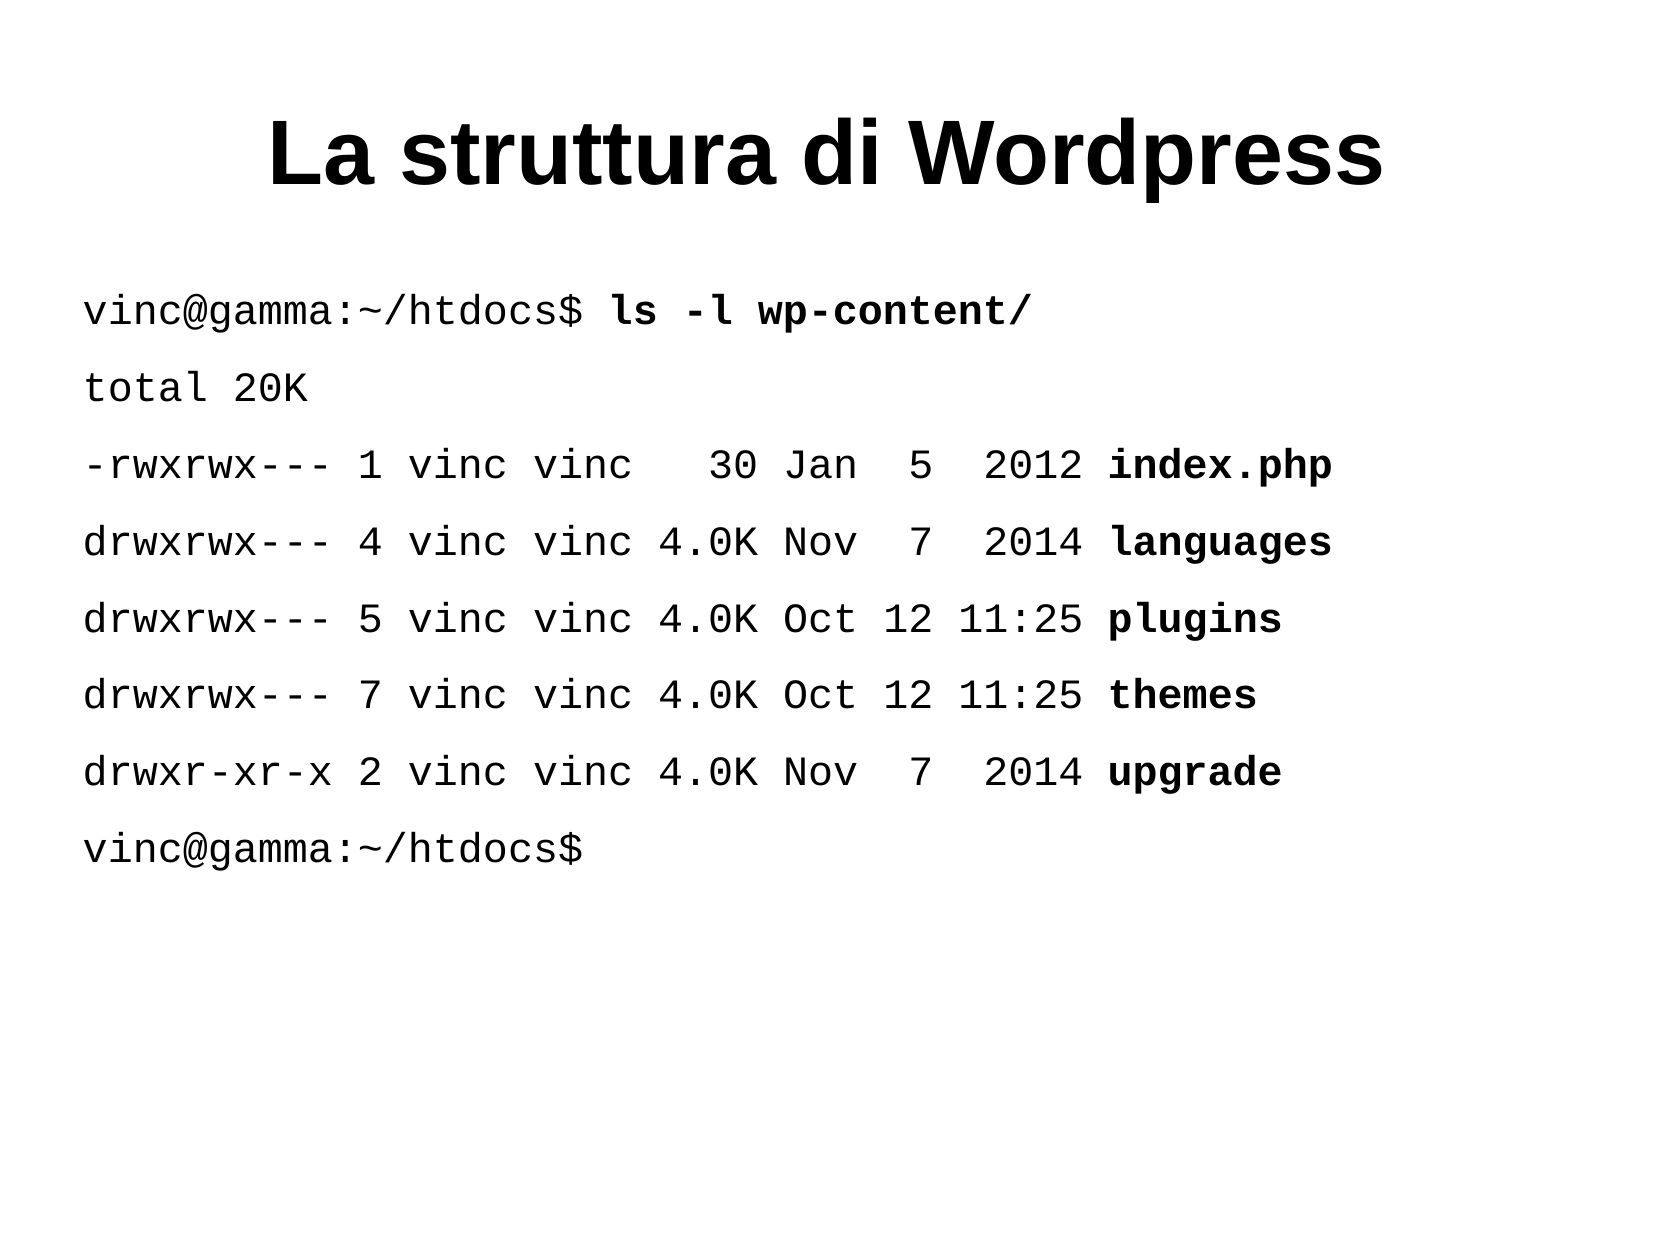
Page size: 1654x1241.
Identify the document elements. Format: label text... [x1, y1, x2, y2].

title La struttura di Wordpress [82, 49, 1571, 257]
text_box [82, 290, 1571, 1010]
